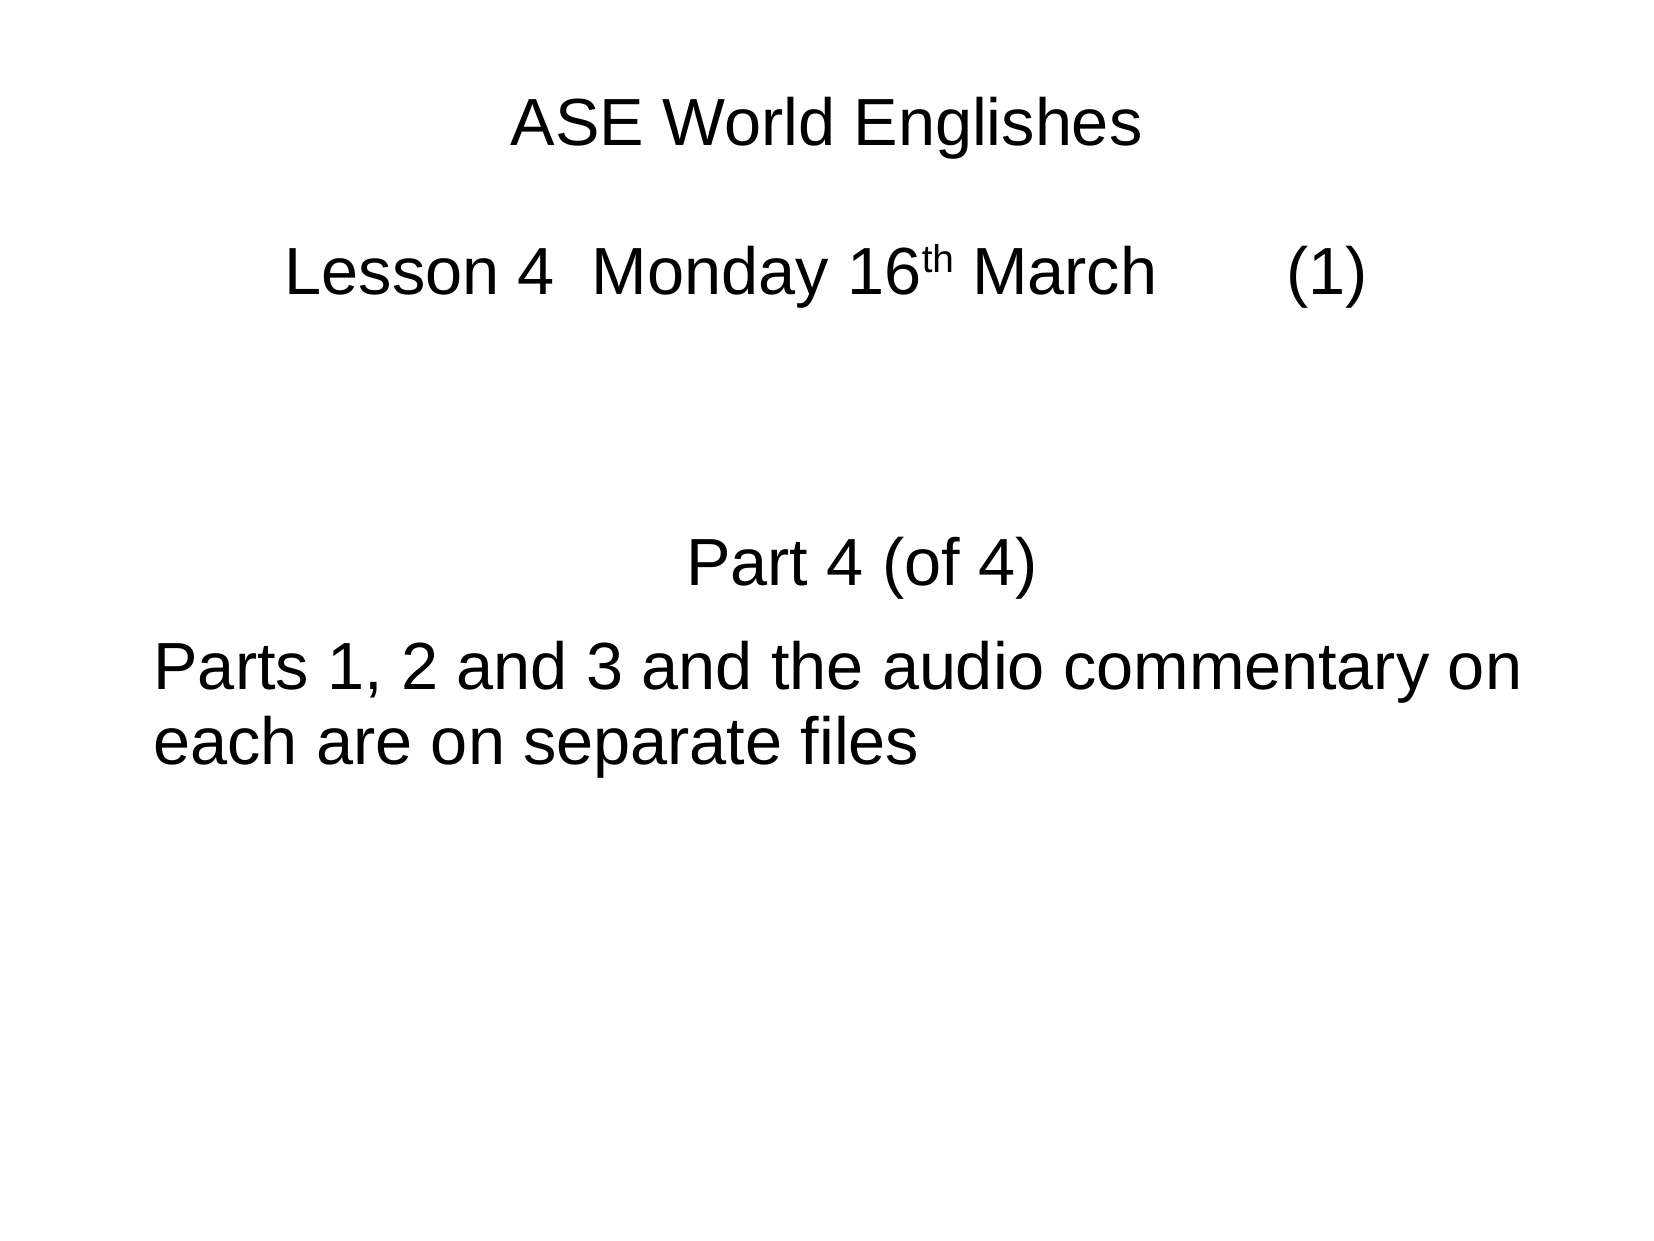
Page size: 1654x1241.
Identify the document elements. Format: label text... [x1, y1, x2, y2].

list Part 4 (of 4) Parts 1, 2 and 3 and the audio commentary on each are on separate files [82, 525, 1571, 1010]
title ASE World Englishes Lesson 4 Monday 16th March (1) [82, 49, 1571, 346]
